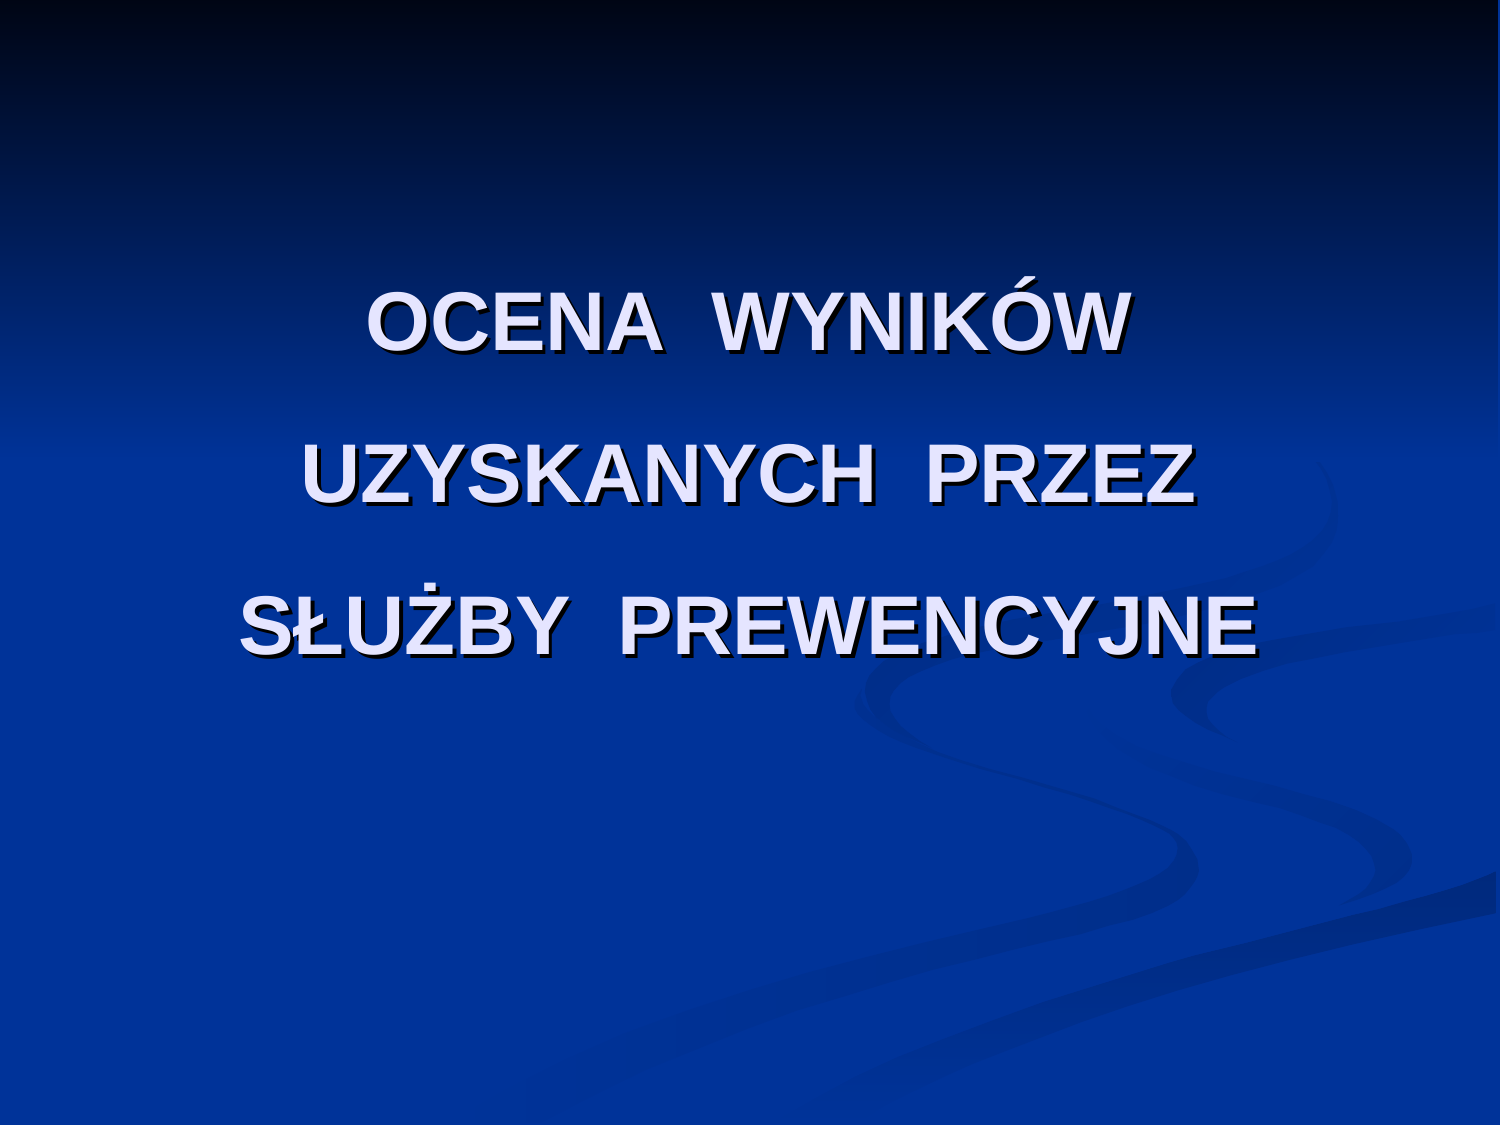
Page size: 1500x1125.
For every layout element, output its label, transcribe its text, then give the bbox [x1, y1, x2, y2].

title OCENA WYNIKÓW UZYSKANYCH PRZEZ SŁUŻBY PREWENCYJNE [74, 0, 1423, 262]
list [74, 262, 1423, 1004]
